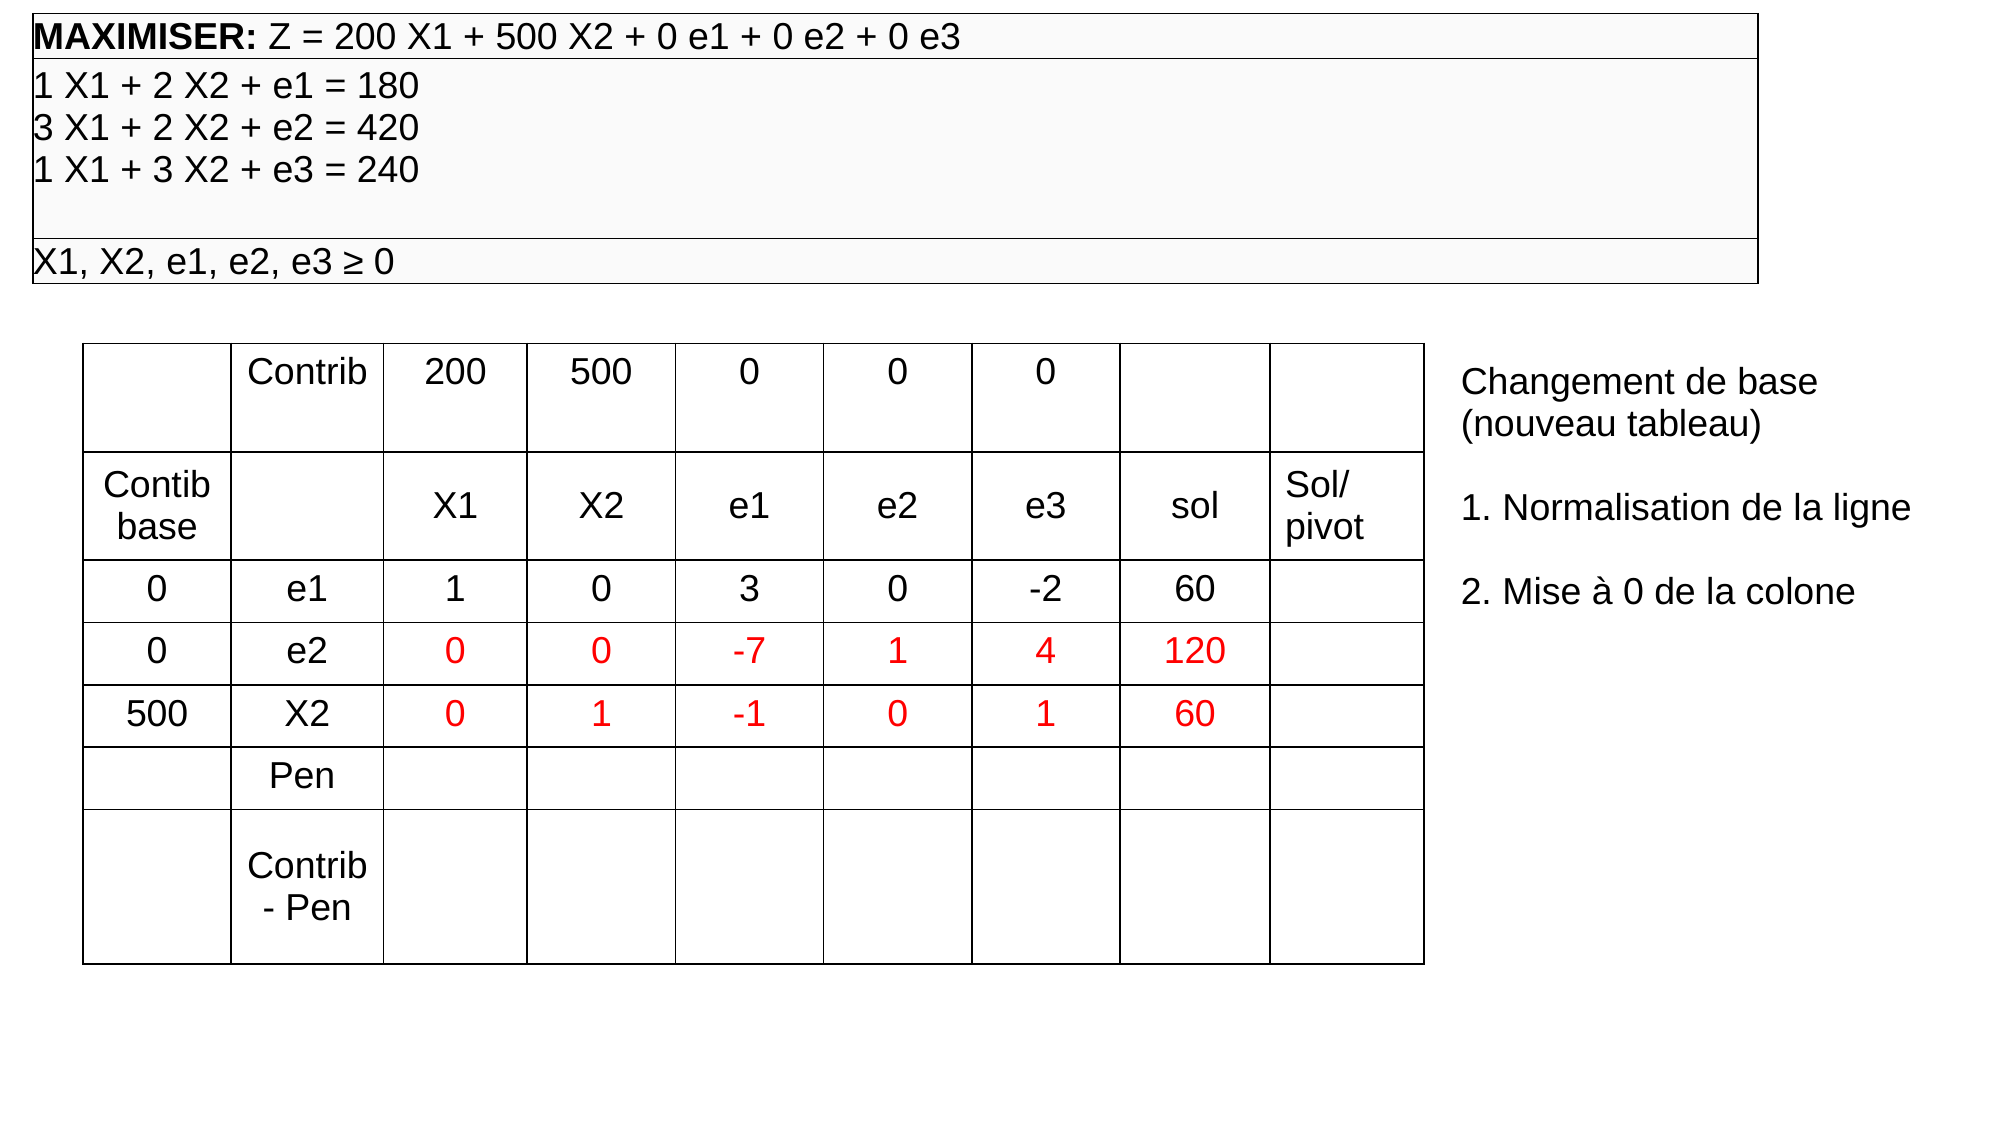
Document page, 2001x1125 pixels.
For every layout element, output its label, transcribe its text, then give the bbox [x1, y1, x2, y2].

table_cell [973, 748, 1119, 809]
table_cell 3 [676, 561, 823, 622]
table_cell e3 [973, 453, 1119, 559]
table_cell [1271, 686, 1423, 746]
table_cell 120 [1121, 623, 1269, 684]
table_cell [1271, 748, 1423, 809]
table_cell [1271, 810, 1423, 963]
table_cell -7 [676, 623, 823, 684]
table_cell -2 [973, 561, 1119, 622]
table_cell [824, 748, 971, 809]
table_header 0 [824, 344, 971, 451]
table_cell [232, 453, 383, 559]
table_cell -1 [676, 686, 823, 746]
table_cell [384, 748, 526, 809]
table_header [1121, 344, 1269, 451]
table_cell 1 [973, 686, 1119, 746]
table_header [84, 344, 230, 451]
table_cell X2 [528, 453, 675, 559]
table_cell [1271, 561, 1423, 622]
table_cell 0 [384, 686, 526, 746]
table_cell e2 [824, 453, 971, 559]
table_cell 0 [384, 623, 526, 684]
table_cell [676, 810, 823, 963]
table_cell 0 [528, 623, 675, 684]
table_cell X1, X2, e1, e2, e3 ≥ 0 [34, 239, 1757, 283]
table_cell 500 [84, 686, 230, 746]
table_cell 4 [973, 623, 1119, 684]
table_cell Pen [232, 748, 383, 809]
table_cell [1271, 623, 1423, 684]
table_cell [528, 810, 675, 963]
table_cell 0 [528, 561, 675, 622]
table_cell 0 [824, 686, 971, 746]
table_cell X1 [384, 453, 526, 559]
table_cell 1 X1 + 2 X2 + e1 = 180 3 X1 + 2 X2 + e2 = 420 1 X1 + 3 X2 + e3 = 240 [34, 59, 1757, 238]
table_cell e1 [676, 453, 823, 559]
table_cell sol [1121, 453, 1269, 559]
table_cell [84, 748, 230, 809]
table_cell [973, 810, 1119, 963]
table_cell 0 [84, 623, 230, 684]
table_header 0 [973, 344, 1119, 451]
table_header [1271, 344, 1423, 451]
table_header 0 [676, 344, 823, 451]
table_cell 1 [528, 686, 675, 746]
table_cell 0 [84, 561, 230, 622]
table_cell Contrib - Pen [232, 810, 383, 963]
table_cell [1121, 810, 1269, 963]
table_cell Sol/pivot [1271, 453, 1423, 559]
table_cell X2 [232, 686, 383, 746]
table_cell 1 [824, 623, 971, 684]
table_cell [824, 810, 971, 963]
table_cell Contib base [84, 453, 230, 559]
table_cell [528, 748, 675, 809]
table_header Contrib [232, 344, 383, 451]
table_header 200 [384, 344, 526, 451]
table_cell 60 [1121, 561, 1269, 622]
table_cell 60 [1121, 686, 1269, 746]
table_cell e2 [232, 623, 383, 684]
table_cell 1 [384, 561, 526, 622]
table_cell [384, 810, 526, 963]
table_cell 0 [824, 561, 971, 622]
table_cell e1 [232, 561, 383, 622]
table_cell [1121, 748, 1269, 809]
table_cell [676, 748, 823, 809]
table_cell [84, 810, 230, 963]
text_box Changement de base (nouveau tableau) 1. Normalisation de la ligne 2. Mise à 0 de la colone [1446, 352, 1988, 901]
table_header 500 [528, 344, 675, 451]
table_header MAXIMISER: Z = 200 X1 + 500 X2 + 0 e1 + 0 e2 + 0 e3 [34, 14, 1757, 58]
